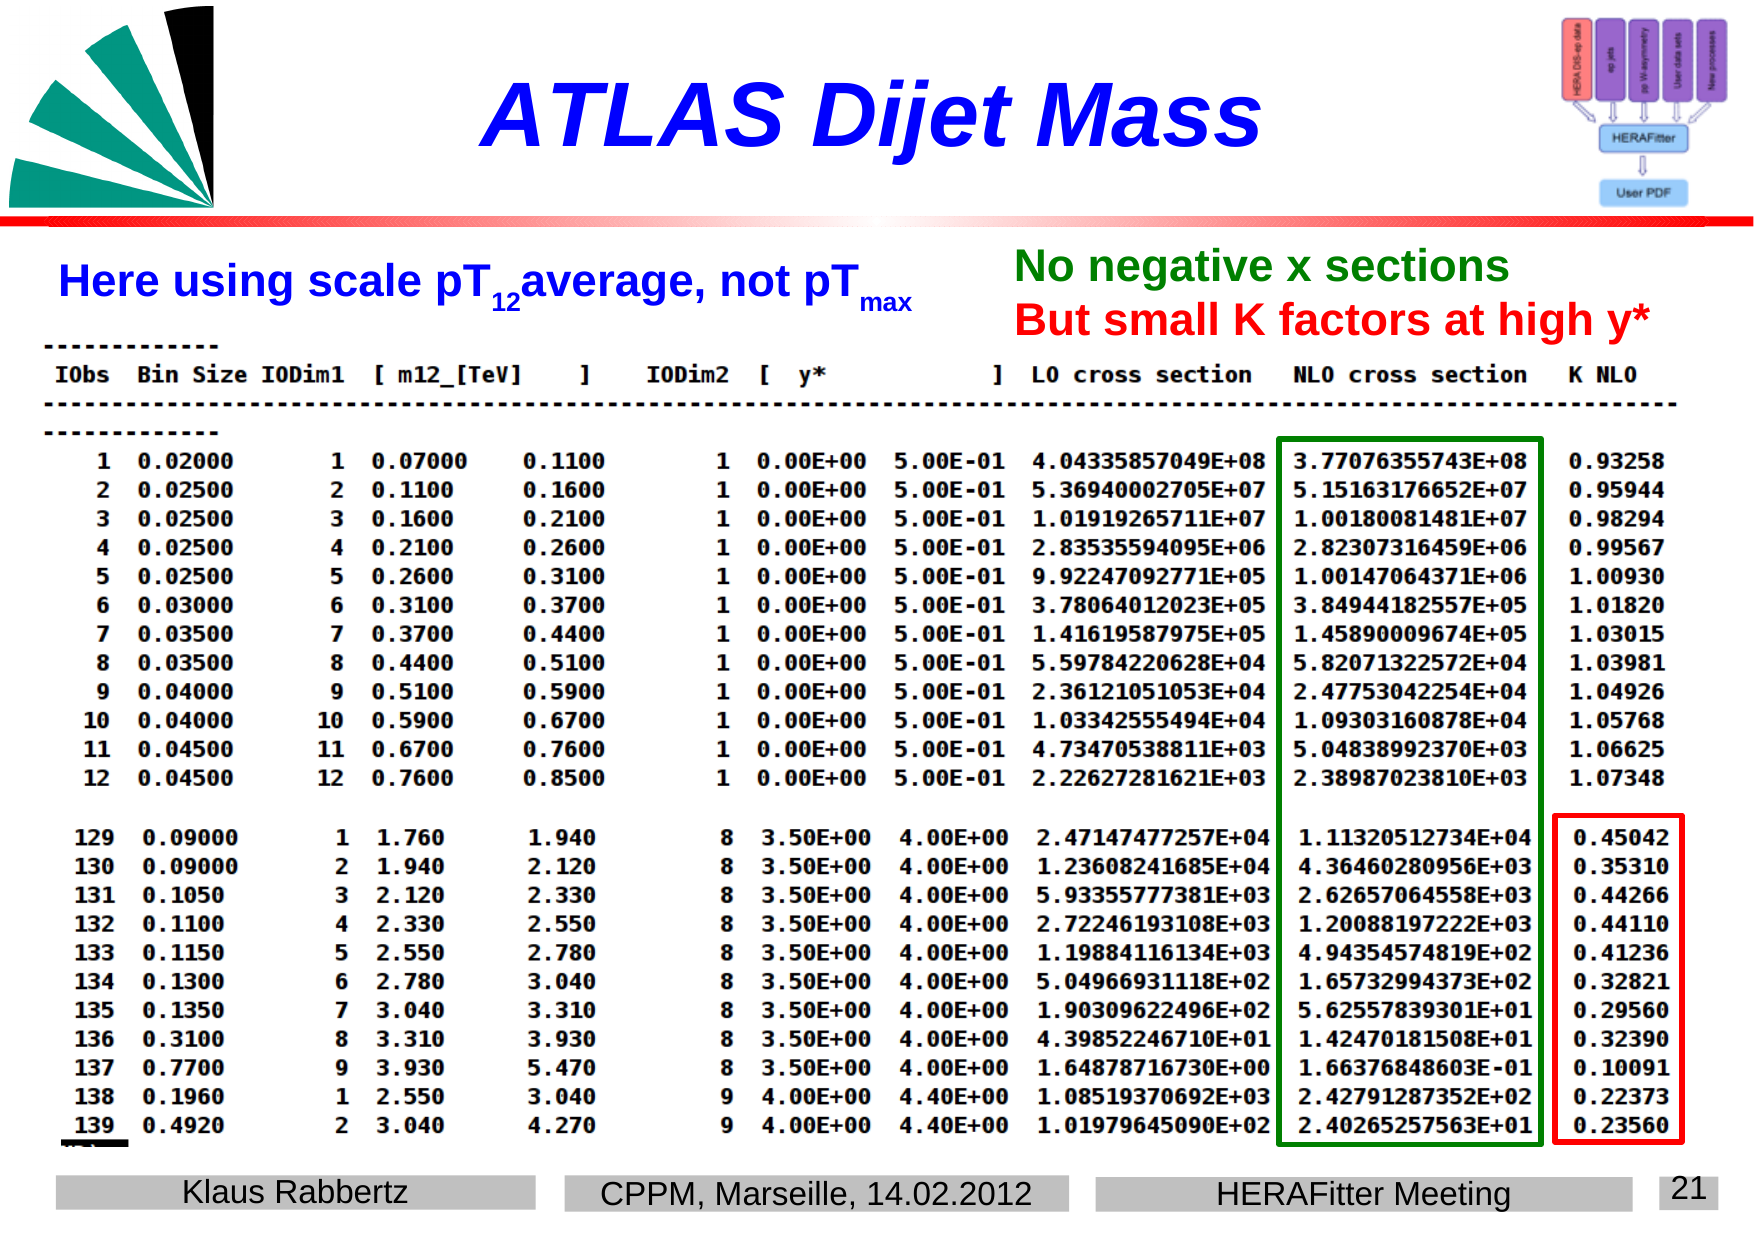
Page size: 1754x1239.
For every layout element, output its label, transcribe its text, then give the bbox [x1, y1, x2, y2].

text_box No negative x sections [1002, 234, 1523, 287]
text_box Here using scale pT12average, not pTmax [46, 249, 925, 324]
title ATLAS Dijet Mass [220, 22, 1525, 207]
picture [1282, 442, 1538, 796]
picture [1544, 823, 1682, 1147]
picture [9, 6, 214, 210]
text_box But small K factors at high y* [1002, 287, 1675, 351]
picture [61, 823, 1276, 1147]
picture [1552, 15, 1736, 211]
picture [40, 340, 1680, 796]
picture [1558, 823, 1679, 1139]
picture [1282, 823, 1538, 1142]
